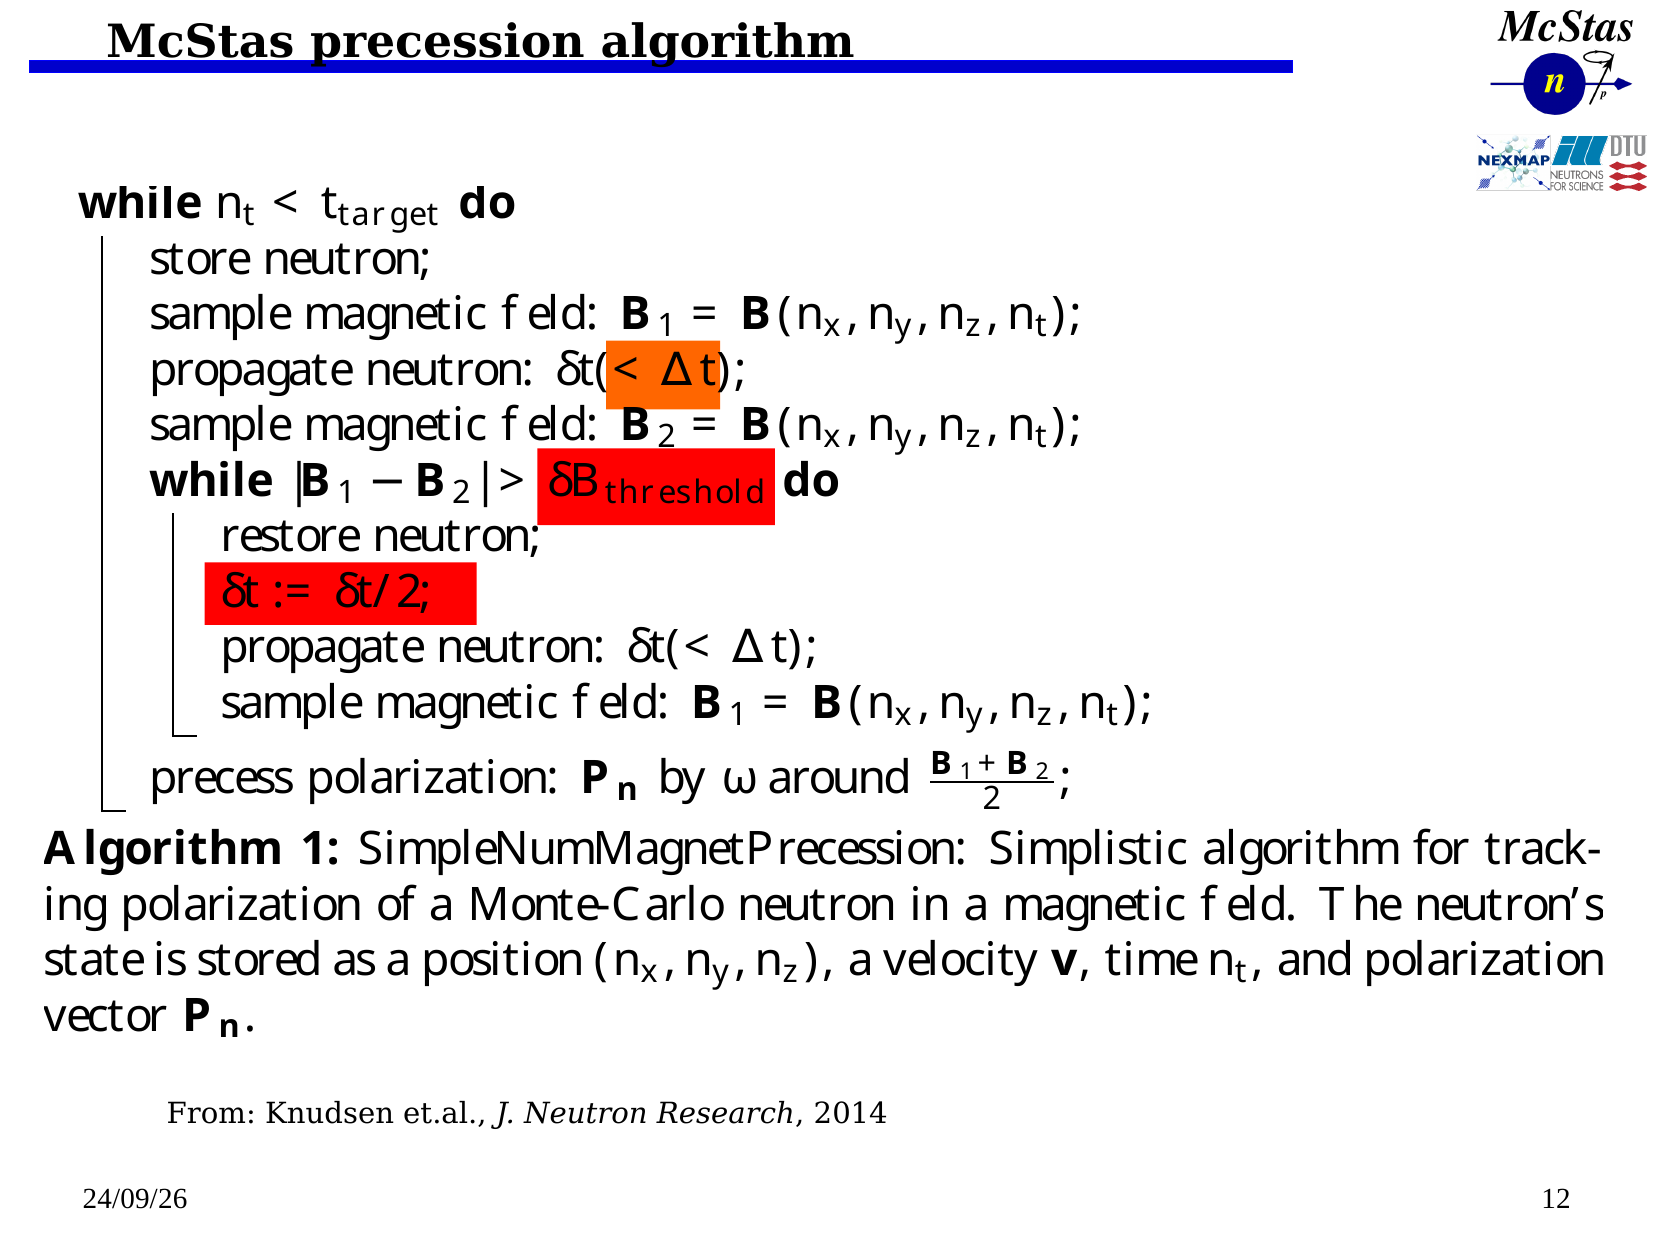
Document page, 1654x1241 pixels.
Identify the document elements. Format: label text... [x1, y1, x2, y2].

picture [44, 10, 1647, 1038]
text_box From: Knudsen et.al., J. Neutron Research, 2014 [151, 1089, 1394, 1139]
title McStas precession algorithm [106, 11, 1489, 71]
